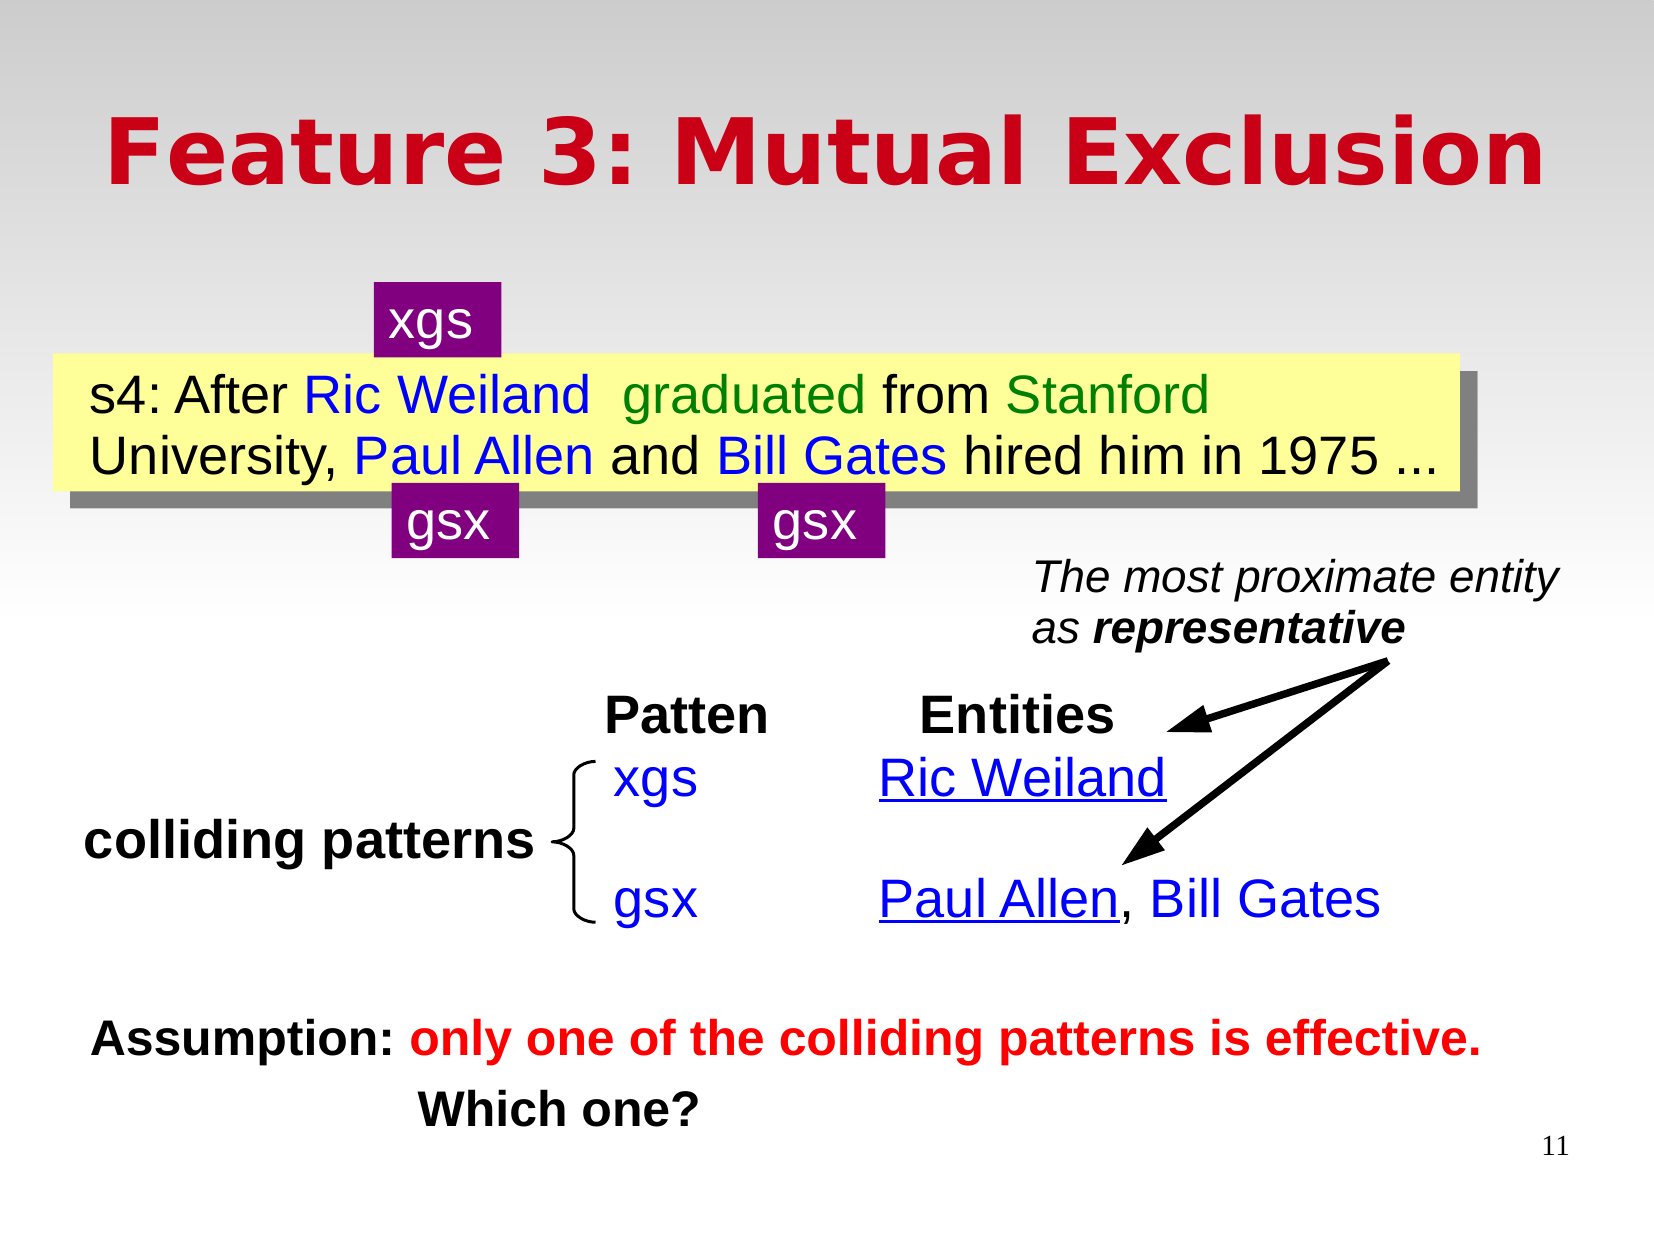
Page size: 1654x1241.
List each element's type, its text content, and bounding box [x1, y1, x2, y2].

text_box gsx [391, 482, 520, 559]
text_box [53, 353, 373, 492]
text_box s4: After Ric Weiland graduated from Stanford University, Paul Allen and Bill Gates hired him in 1975 ... [75, 357, 1460, 494]
text_box gsx [757, 482, 886, 559]
text_box colliding patterns [69, 802, 565, 878]
title Feature 3: Mutual Exclusion [82, 49, 1571, 257]
text_box Patten Entities [589, 677, 1146, 753]
text_box The most proximate entity as representative [1016, 543, 1598, 661]
text_box xgs [373, 282, 502, 358]
text_box Assumption: only one of the colliding patterns is effective. [75, 1002, 1501, 1082]
text_box [502, 353, 1460, 357]
text_box Which one? [402, 1073, 748, 1145]
text_box xgs Ric Weiland gsx Paul Allen, Bill Gates [599, 739, 1421, 937]
